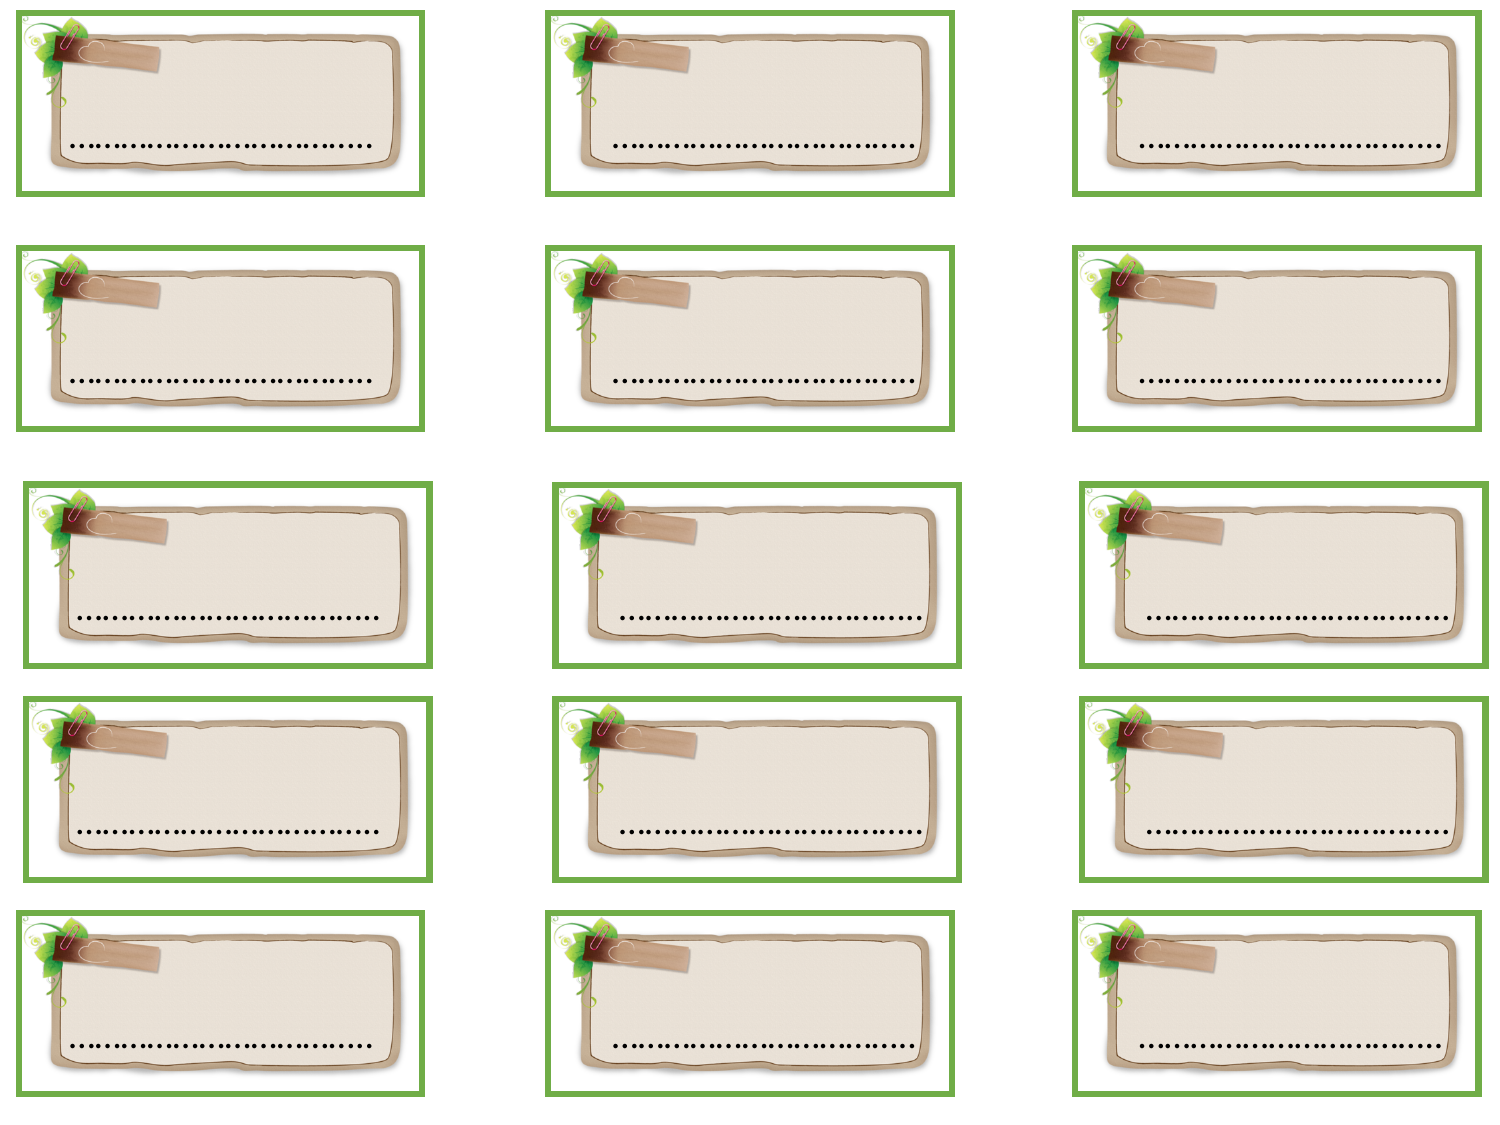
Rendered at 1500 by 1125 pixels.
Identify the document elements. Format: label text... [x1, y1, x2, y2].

picture [1077, 915, 1476, 1091]
picture [1085, 487, 1483, 663]
picture [29, 487, 427, 663]
text_box …………………………….. [61, 789, 397, 849]
picture [551, 15, 949, 191]
text_box …………………………….. [1131, 789, 1466, 849]
picture [21, 251, 420, 426]
picture [1077, 15, 1476, 191]
text_box …………………………….. [604, 789, 939, 849]
picture [21, 15, 420, 191]
picture [1085, 701, 1483, 877]
picture [558, 701, 956, 877]
picture [29, 701, 427, 877]
text_box …………………………….. [597, 338, 932, 399]
picture [551, 915, 949, 1091]
picture [558, 487, 956, 663]
text_box …………………………….. [1131, 575, 1466, 635]
text_box …………………………….. [61, 575, 397, 635]
picture [1077, 251, 1476, 426]
picture [21, 915, 420, 1091]
text_box …………………………….. [604, 575, 939, 635]
text_box …………………………….. [1124, 103, 1459, 163]
text_box …………………………….. [54, 338, 389, 399]
picture [551, 251, 949, 426]
text_box …………………………….. [1124, 1003, 1459, 1063]
text_box …………………………….. [597, 1003, 932, 1063]
text_box …………………………….. [54, 103, 389, 163]
text_box …………………………….. [597, 103, 932, 163]
text_box …………………………….. [1124, 338, 1459, 399]
text_box …………………………….. [54, 1003, 389, 1063]
